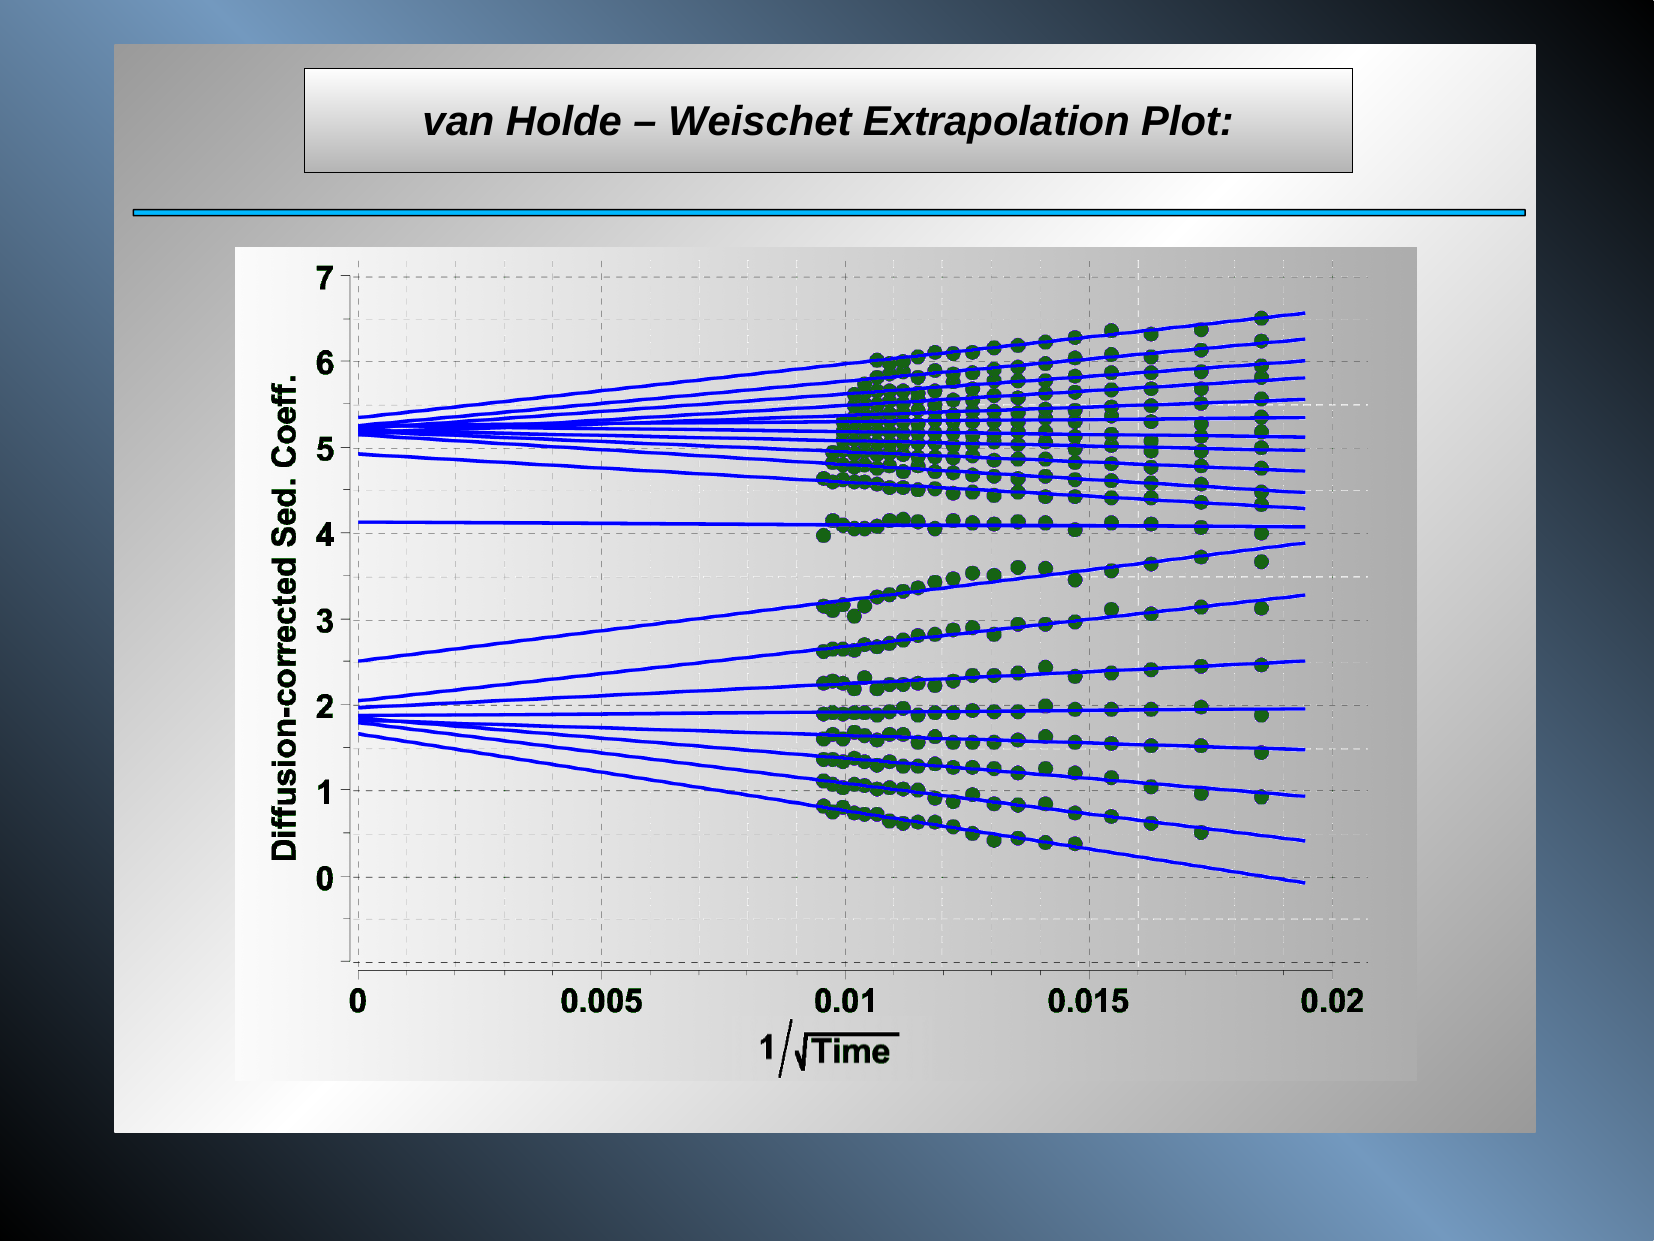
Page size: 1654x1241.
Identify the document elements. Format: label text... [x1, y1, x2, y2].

text_box [133, 209, 1526, 216]
text_box van Holde – Weischet Extrapolation Plot: [304, 68, 1353, 173]
picture [235, 247, 1417, 1081]
